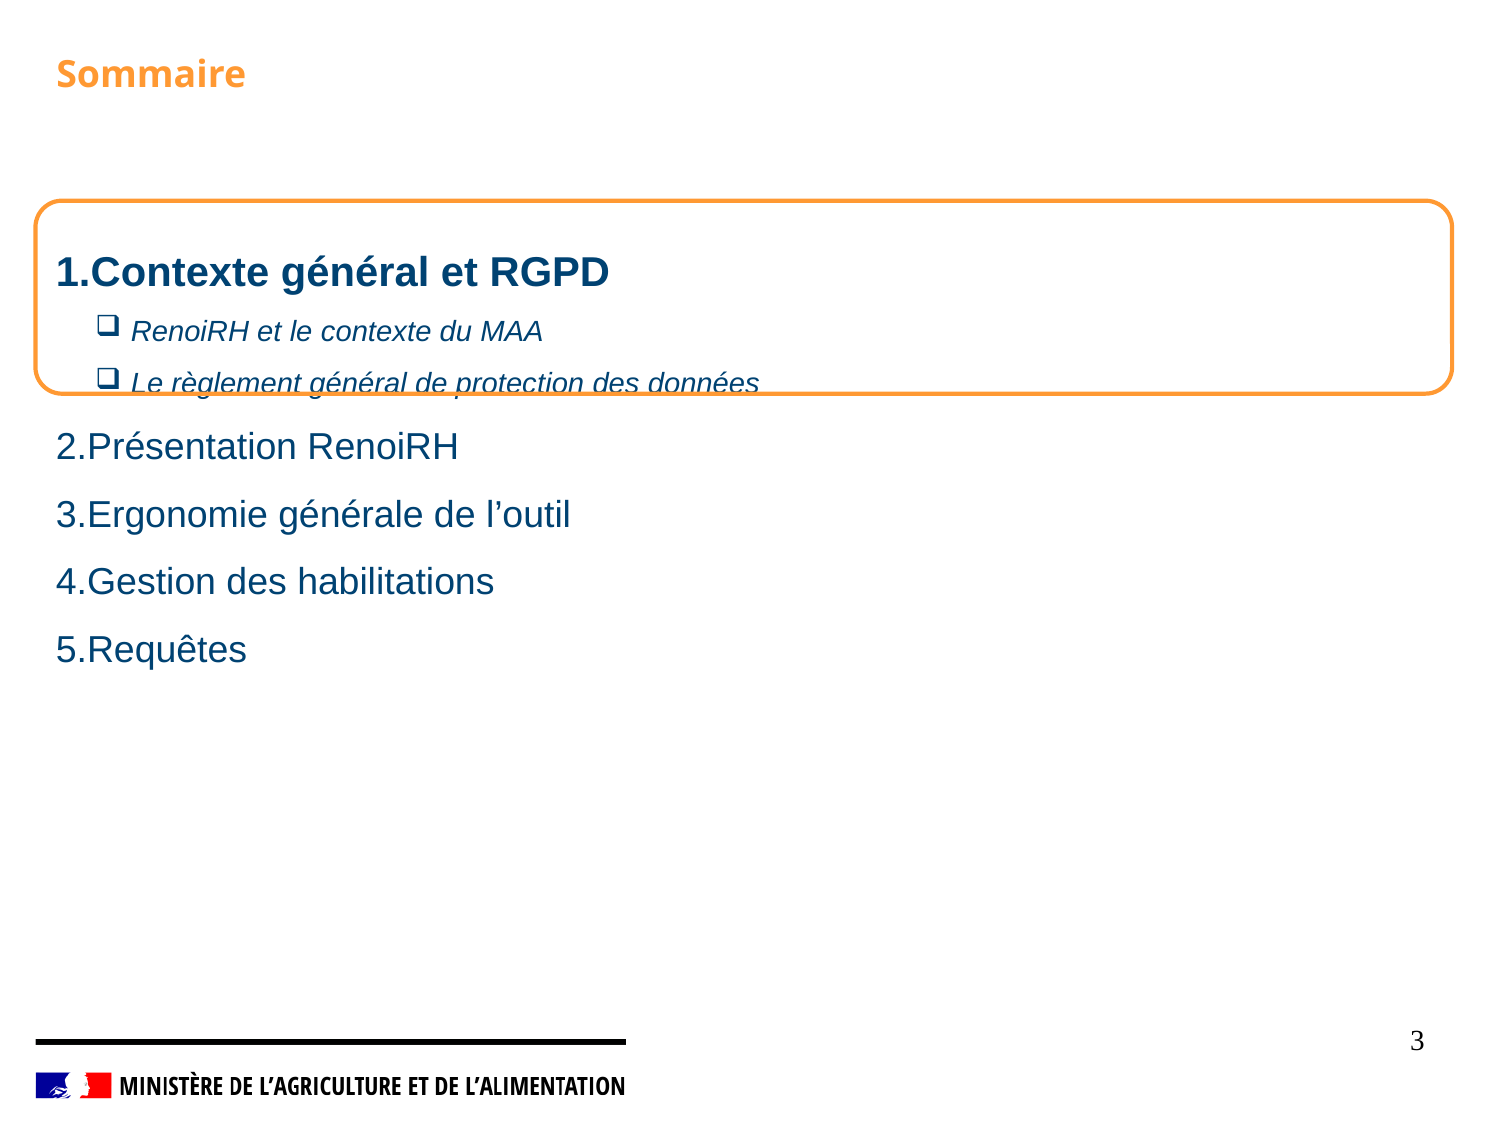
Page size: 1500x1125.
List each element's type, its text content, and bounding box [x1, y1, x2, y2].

text_box Sommaire [41, 42, 1458, 149]
picture [35, 1039, 626, 1099]
text_box Contexte général et RGPD RenoiRH et le contexte du MAA Le règlement général de protection des données Présentation RenoiRH Ergonomie générale de l’outil Gestion des habilitations Requêtes [41, 212, 1458, 1125]
text_box Contexte général et RGPD RenoiRH et le contexte du MAA Le règlement général de protection des données Présentation RenoiRH Ergonomie générale de l’outil Gestion des habilitations Requêtes [41, 212, 1450, 391]
